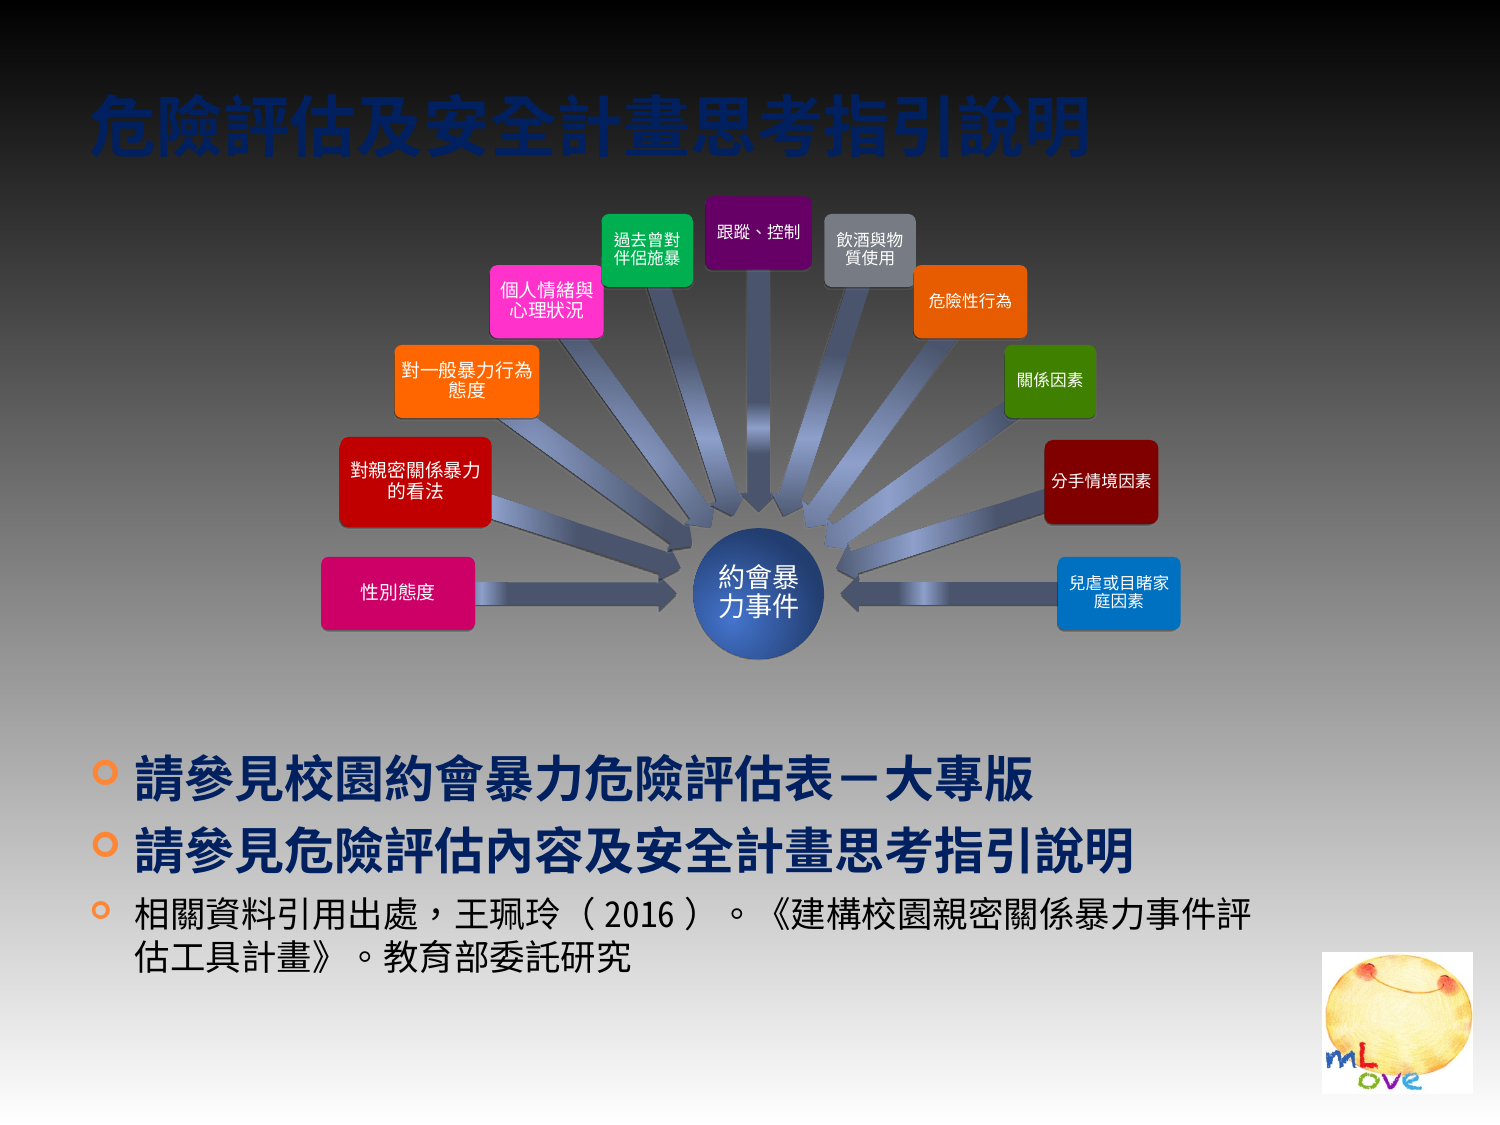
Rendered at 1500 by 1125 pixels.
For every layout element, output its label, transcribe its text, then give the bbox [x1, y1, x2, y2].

text_box 對一般暴力行為態度 [394, 344, 540, 419]
text_box 分手情境因素 [1044, 439, 1159, 525]
text_box 性別態度 [321, 556, 476, 630]
text_box 對親密關係暴力的看法 [339, 436, 492, 528]
text_box 跟蹤、控制 [705, 196, 812, 270]
text_box 關係因素 [1004, 344, 1097, 419]
list 請參見校園約會暴力危險評估表－大專版 請參見危險評估內容及安全計畫思考指引說明 相關資料引用出處，王珮玲（2016）。《建構校園親密關係暴力事件評估工具計畫》。教育部委託研究 [75, 739, 1300, 1062]
text_box 過去曾對伴侶施暴 [601, 213, 693, 288]
picture [1322, 952, 1473, 1094]
text_box 兒虐或目睹家庭因素 [1057, 556, 1181, 630]
text_box [476, 270, 1057, 613]
text_box 約會暴力事件 [693, 528, 824, 659]
title 危險評估及安全計畫思考指引說明 [75, 45, 1300, 173]
text_box 飲酒與物質使用 [824, 213, 916, 288]
text_box 個人情緒與心理狀況 [489, 265, 604, 339]
text_box 危險性行為 [913, 265, 1028, 339]
